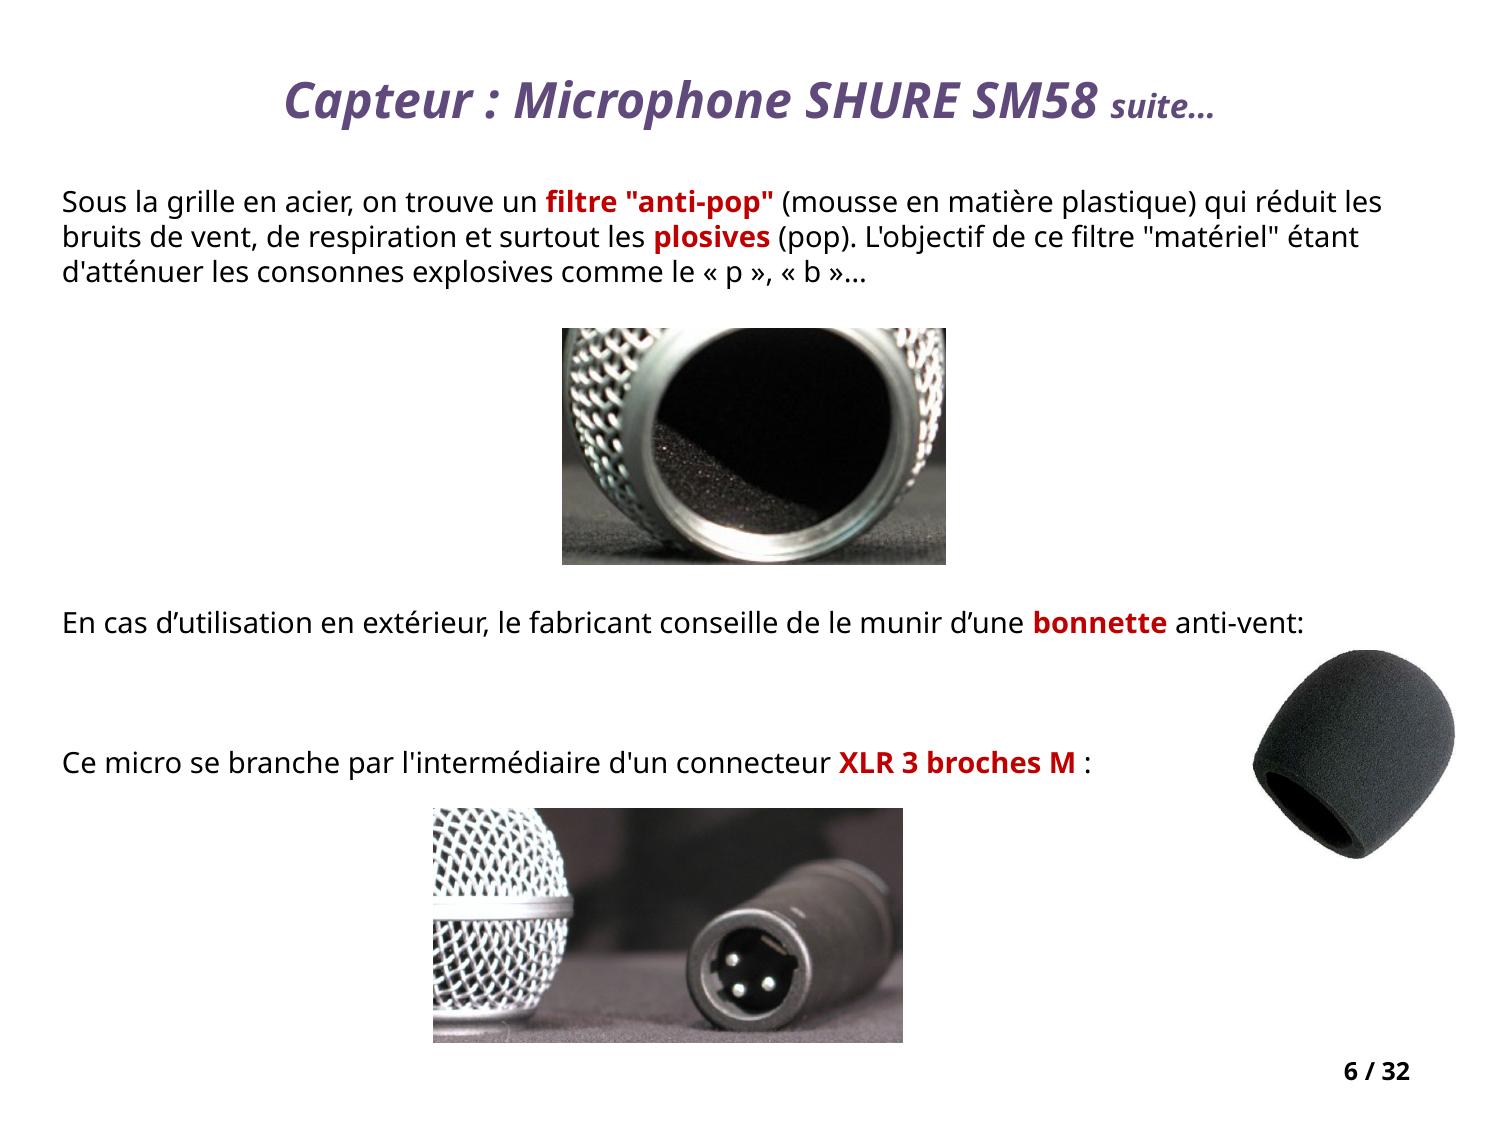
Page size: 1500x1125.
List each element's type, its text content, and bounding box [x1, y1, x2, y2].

picture [562, 328, 946, 565]
list Sous la grille en acier, on trouve un filtre "anti-pop" (mousse en matière plastique) qui réduit les bruits de vent, de respiration et surtout les plosives (pop). L'objectif de ce filtre "matériel" étant d'atténuer les consonnes explosives comme le « p », « b »… En cas d’utilisation en extérieur, le fabricant conseille de le munir d’une bonnette anti-vent: Ce micro se branche par l'intermédiaire d'un connecteur XLR 3 broches M : [46, 175, 1454, 1079]
picture [1242, 644, 1461, 864]
slide_number <numéro> / 32 [1074, 1042, 1425, 1103]
title Capteur : Microphone SHURE SM58 suite… [75, 45, 1425, 153]
picture [433, 808, 903, 1043]
